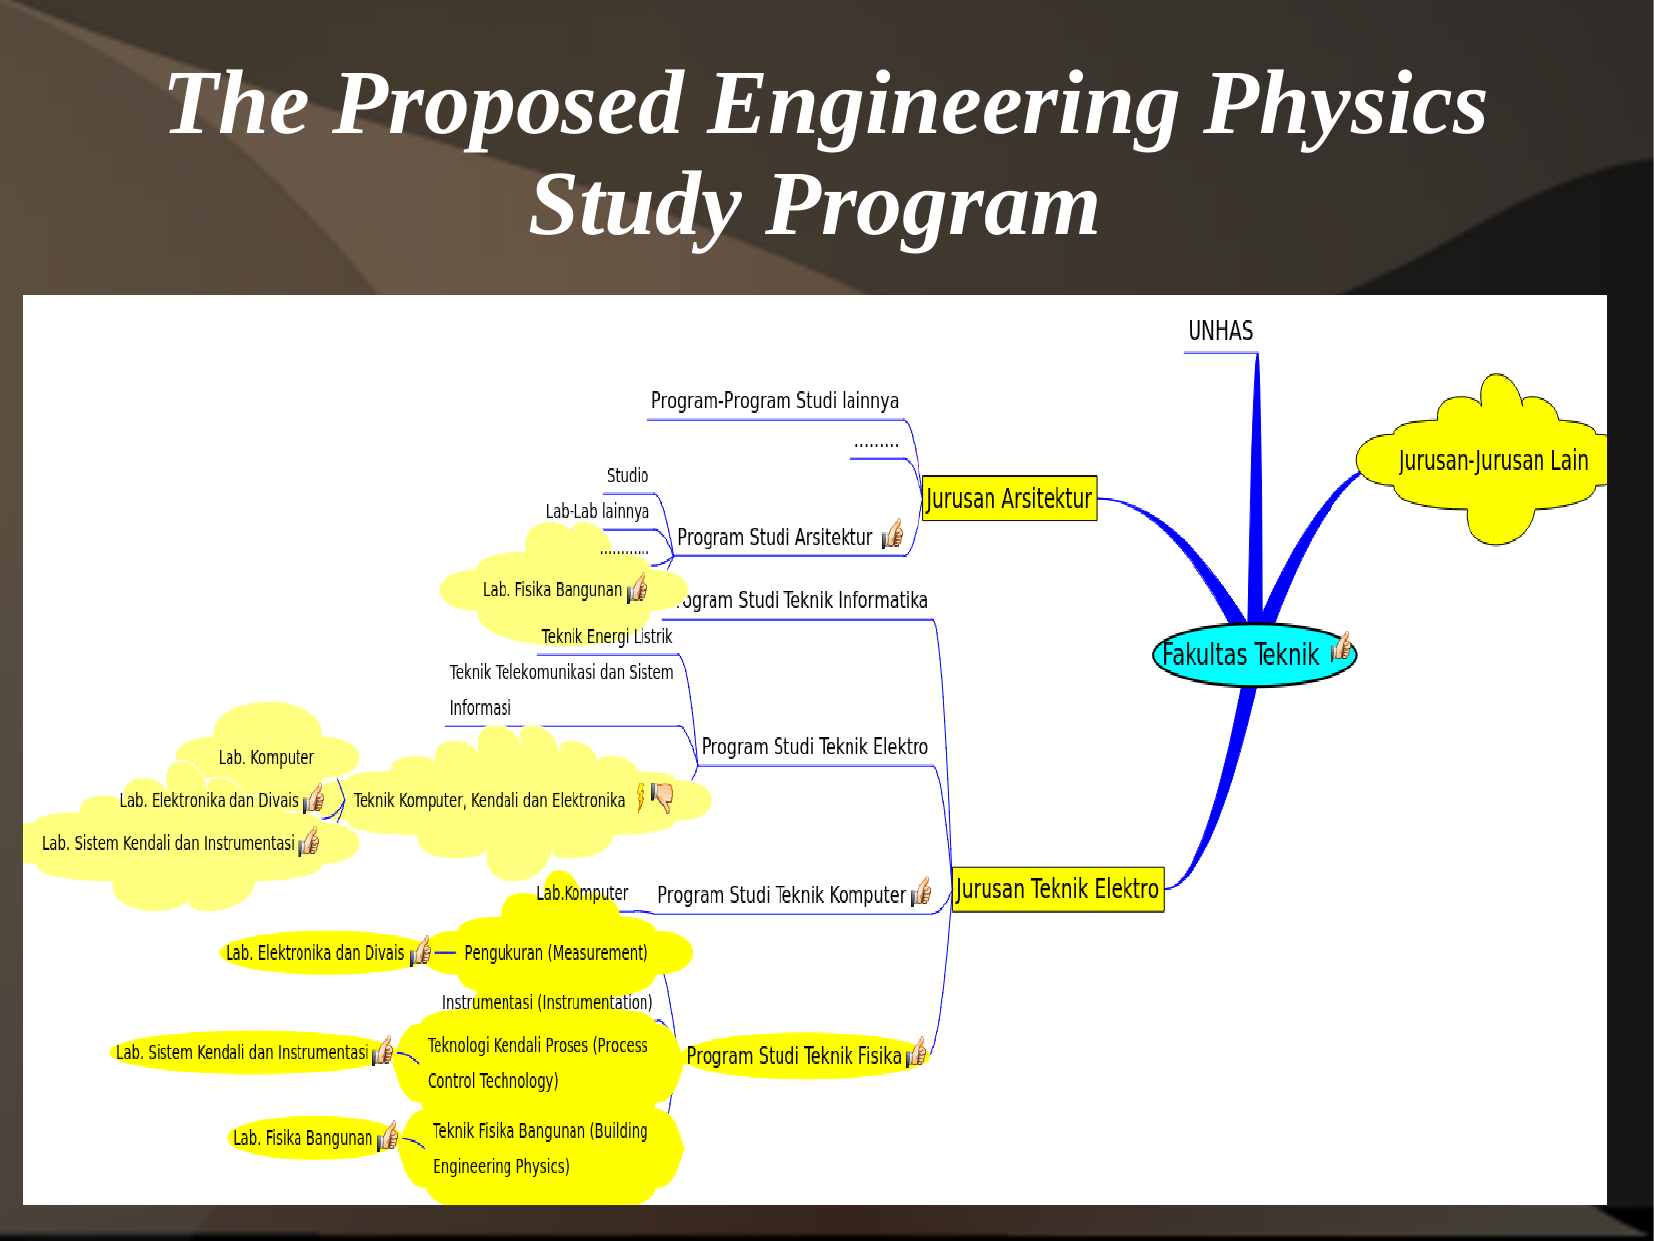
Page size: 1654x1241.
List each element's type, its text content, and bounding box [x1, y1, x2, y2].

title The Proposed Engineering Physics Study Program [82, 49, 1571, 257]
picture [0, 0, 1654, 1241]
